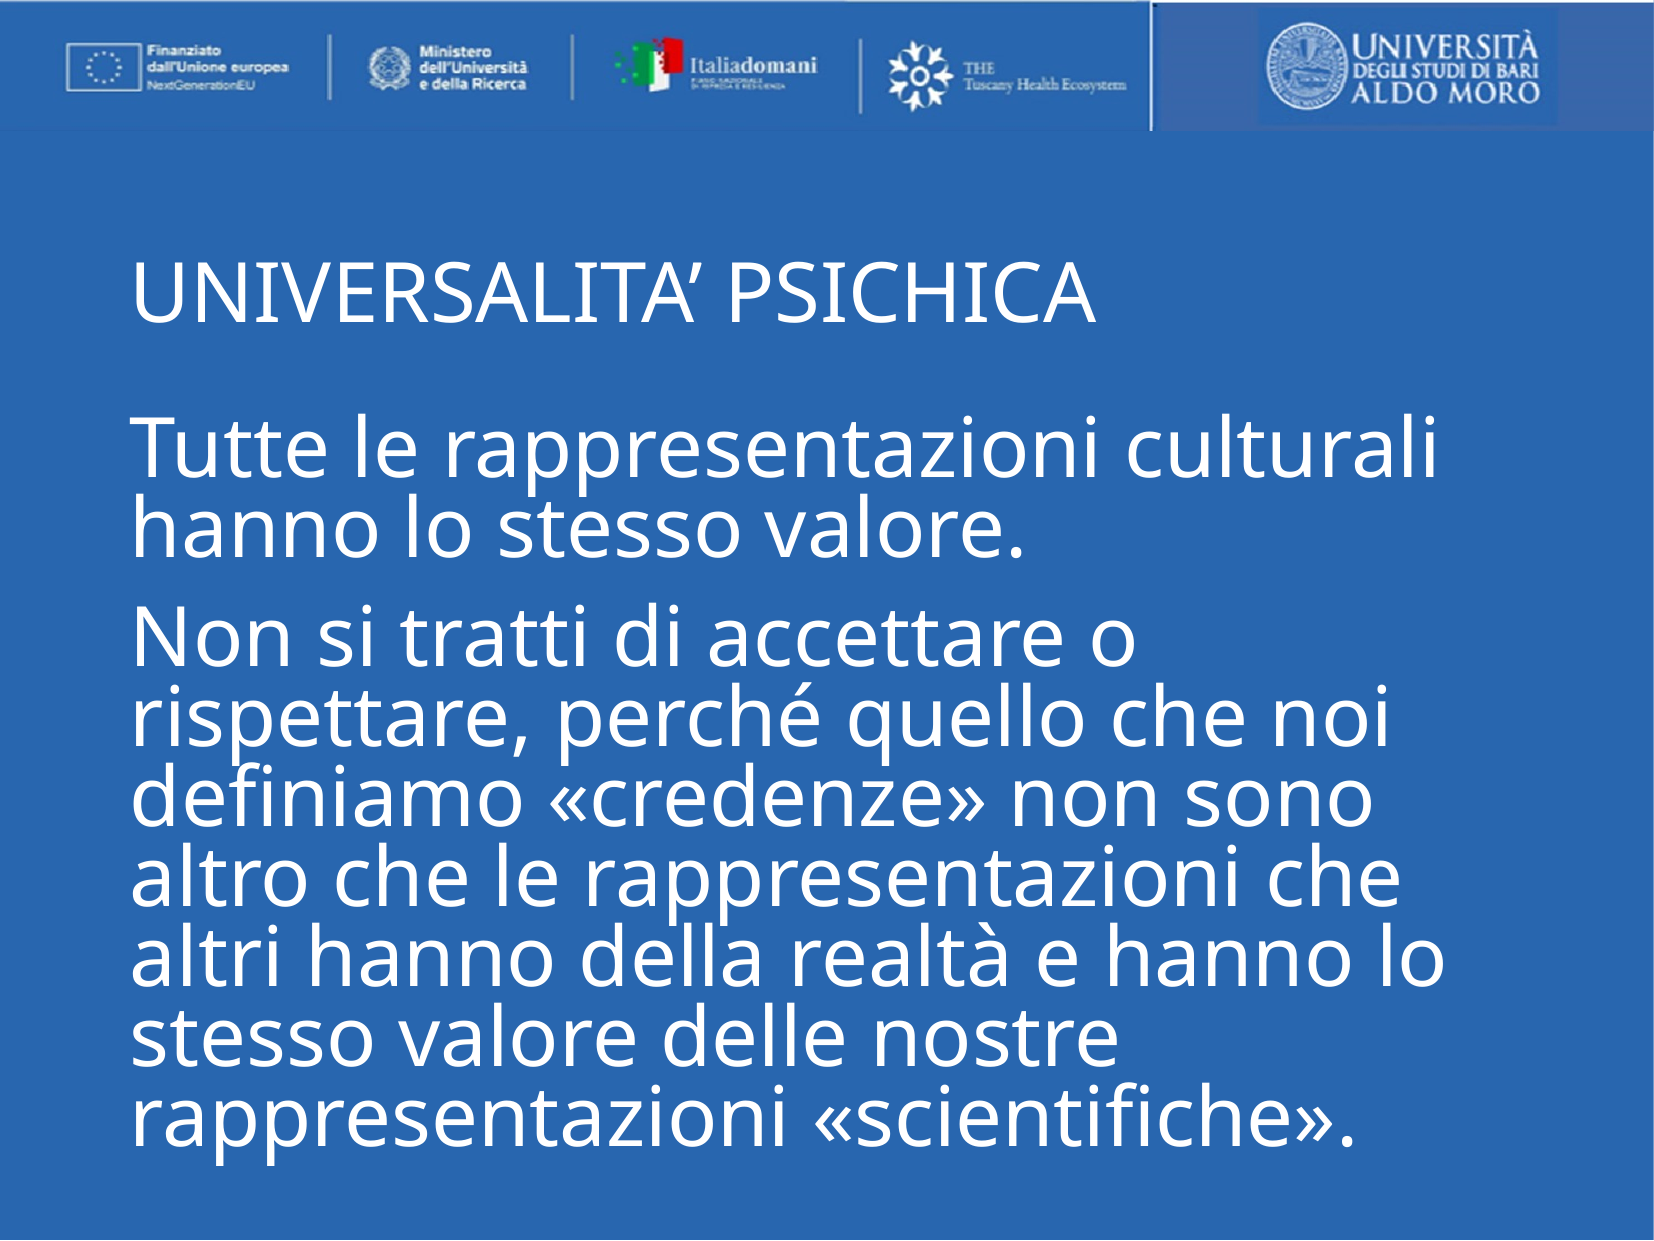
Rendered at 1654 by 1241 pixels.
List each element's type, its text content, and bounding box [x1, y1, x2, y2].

picture [0, 0, 1654, 132]
subtitle UNIVERSALITA’ PSICHICA Tutte le rappresentazioni culturali hanno lo stesso valore. Non si tratti di accettare o rispettare, perché quello che noi definiamo «credenze» non sono altro che le rappresentazioni che altri hanno della realtà e hanno lo stesso valore delle nostre rappresentazioni «scientifiche». [115, 251, 1539, 990]
